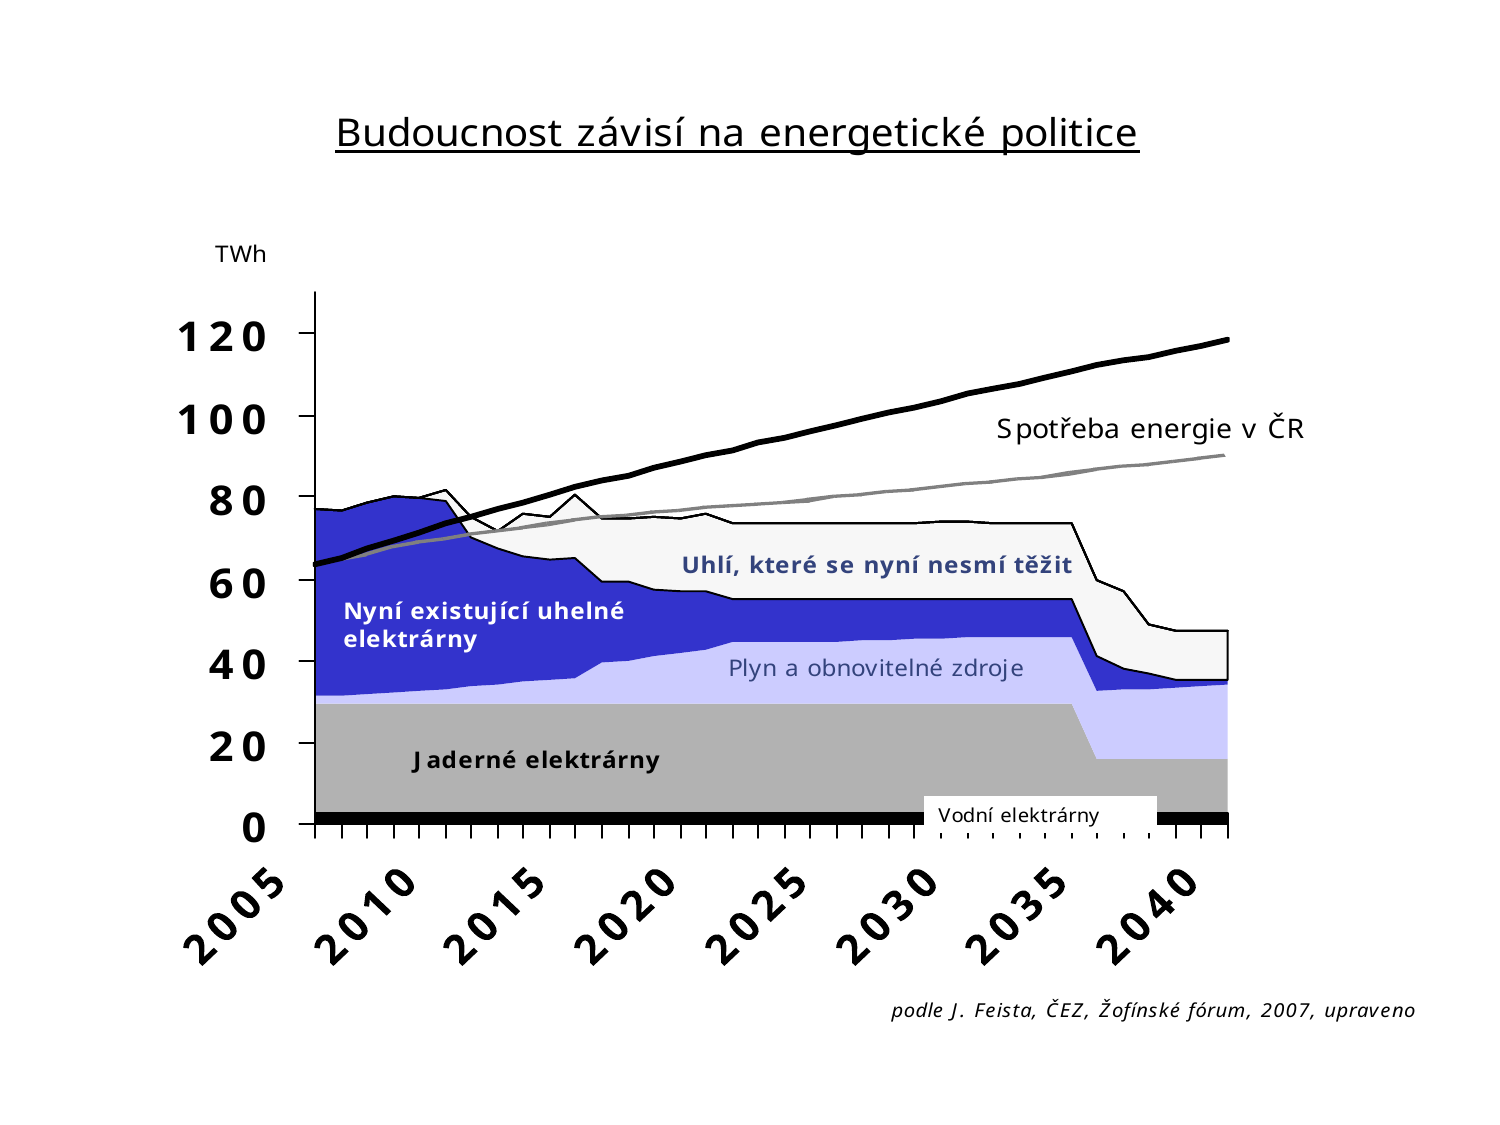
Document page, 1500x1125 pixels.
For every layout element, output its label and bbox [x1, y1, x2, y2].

chart [37, 37, 1438, 1073]
